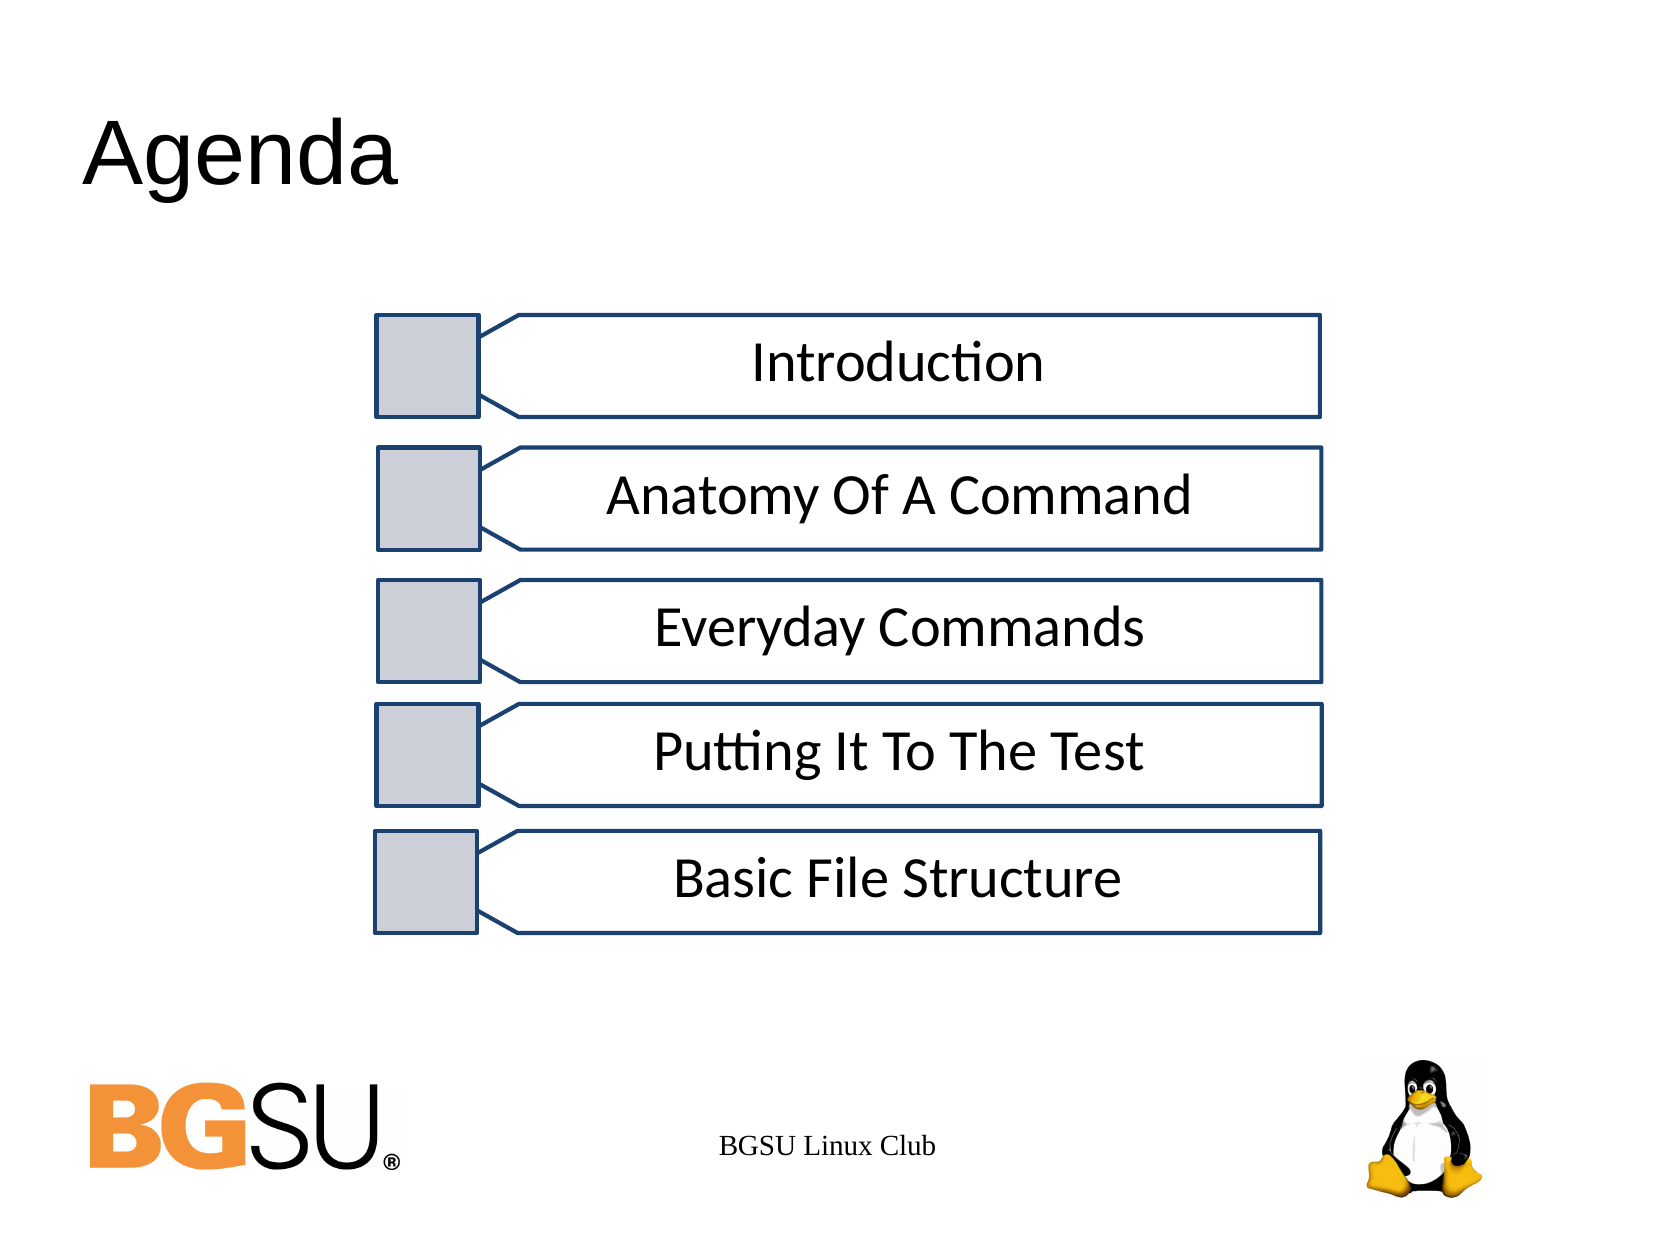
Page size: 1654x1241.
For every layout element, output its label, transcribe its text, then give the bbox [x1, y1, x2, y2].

text_box Putting It To The Test [481, 703, 1322, 806]
footer BGSU Linux Club [565, 1129, 1090, 1216]
picture [1364, 1057, 1485, 1201]
text_box [376, 703, 479, 807]
text_box [377, 580, 481, 683]
text_box Introduction [481, 314, 1320, 418]
picture [90, 1082, 409, 1170]
title Agenda [82, 49, 1571, 257]
text_box Anatomy Of A Command [482, 447, 1322, 550]
text_box [375, 830, 478, 934]
text_box Everyday Commands [482, 580, 1322, 683]
text_box Basic File Structure [479, 830, 1321, 933]
text_box [377, 447, 481, 550]
text_box [376, 315, 479, 418]
